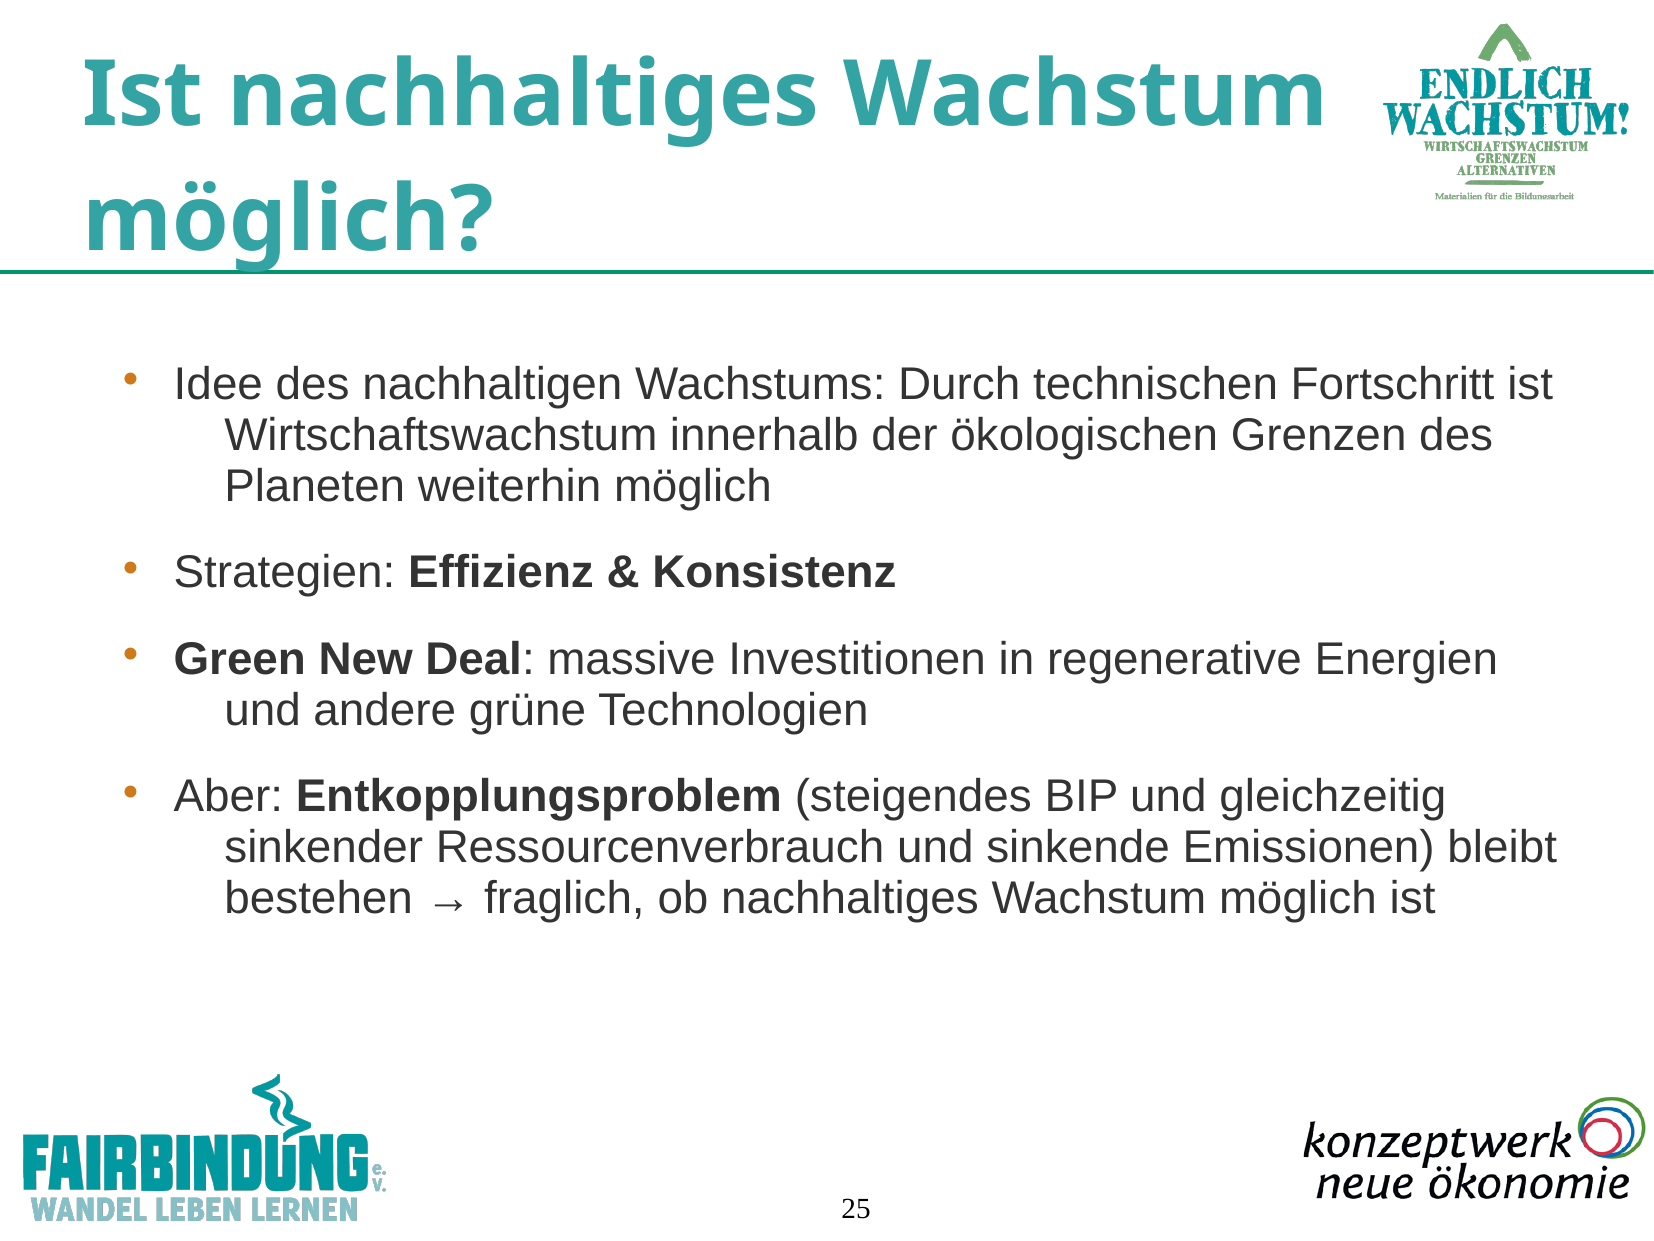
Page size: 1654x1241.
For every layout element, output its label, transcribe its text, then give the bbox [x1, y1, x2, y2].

text_box Idee des nachhaltigen Wachstums: Durch technischen Fortschritt ist Wirtschaftswachstum innerhalb der ökologischen Grenzen des Planeten weiterhin möglich Strategien: Effizienz & Konsistenz Green New Deal: massive Investitionen in regenerative Energien und andere grüne Technologien Aber: Entkopplungsproblem (steigendes BIP und gleichzeitig sinkender Ressourcenverbrauch und sinkende Emissionen) bleibt bestehen → fraglich, ob nachhaltiges Wachstum möglich ist [88, 354, 1577, 1122]
title Ist nachhaltiges Wachstum möglich? [82, 49, 1571, 257]
picture [23, 1074, 386, 1221]
picture [1291, 1081, 1654, 1235]
picture [1382, 23, 1630, 201]
